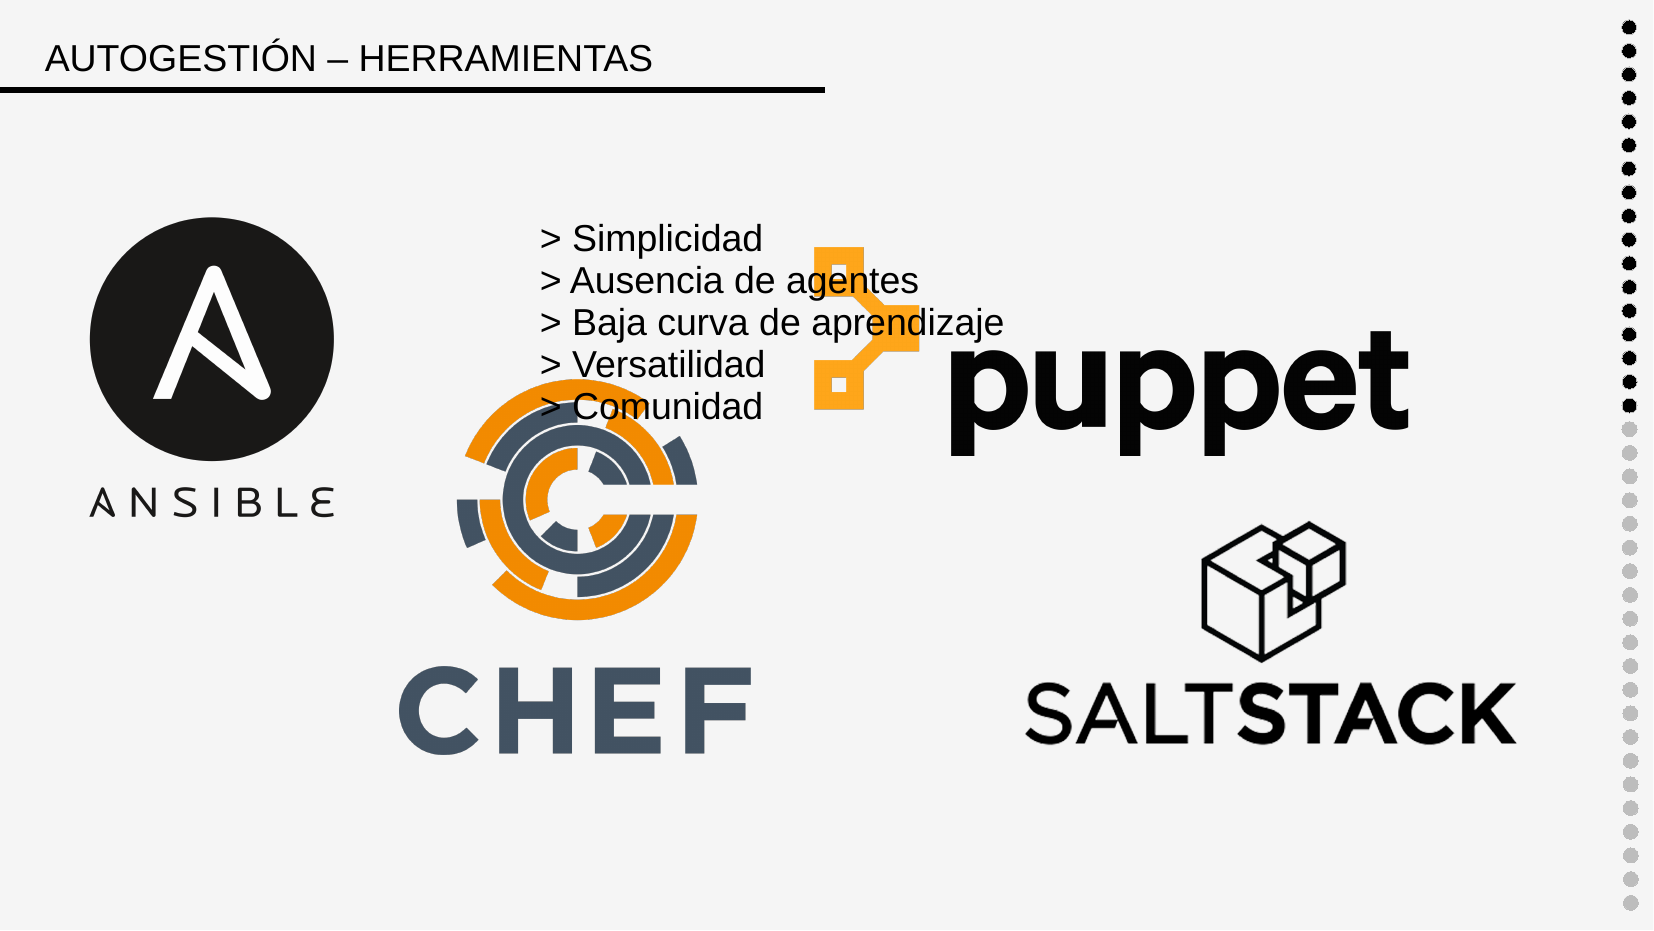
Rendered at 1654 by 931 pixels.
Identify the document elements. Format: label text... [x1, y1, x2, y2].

picture [399, 379, 751, 755]
text_box [1621, 421, 1638, 437]
text_box > Simplicidad > Ausencia de agentes > Baja curva de aprendizaje > Versatilidad > Comunidad [525, 210, 1186, 436]
text_box [1621, 350, 1637, 366]
text_box [1621, 232, 1637, 248]
text_box [1621, 19, 1637, 35]
text_box [1621, 161, 1637, 177]
text_box [1622, 374, 1638, 390]
text_box [1623, 847, 1639, 863]
text_box [1622, 658, 1638, 674]
text_box [1623, 895, 1639, 911]
text_box [1621, 326, 1637, 342]
text_box [1623, 824, 1639, 840]
text_box [1622, 540, 1638, 556]
picture [89, 217, 334, 518]
text_box [1621, 208, 1637, 224]
text_box AUTOGESTIÓN – HERRAMIENTAS [30, 30, 826, 129]
text_box [1623, 871, 1639, 887]
text_box [1621, 184, 1637, 200]
text_box [1622, 445, 1638, 461]
text_box [1621, 279, 1637, 295]
text_box [1622, 682, 1638, 698]
text_box [1623, 800, 1639, 816]
text_box [1621, 398, 1638, 414]
text_box [1622, 516, 1638, 532]
text_box [1622, 634, 1638, 650]
text_box [1621, 303, 1637, 319]
text_box [1622, 492, 1638, 508]
text_box [1622, 468, 1638, 484]
text_box [1622, 705, 1638, 721]
text_box [1621, 66, 1637, 82]
text_box [1622, 729, 1639, 745]
text_box [1621, 43, 1637, 59]
text_box [1621, 255, 1637, 271]
text_box [1622, 563, 1638, 579]
text_box [1622, 587, 1638, 603]
picture [809, 244, 1550, 818]
text_box [1623, 753, 1639, 769]
text_box [1623, 776, 1639, 792]
text_box [1621, 137, 1637, 153]
text_box [1622, 611, 1638, 627]
text_box [1621, 113, 1637, 130]
text_box [1621, 90, 1637, 106]
